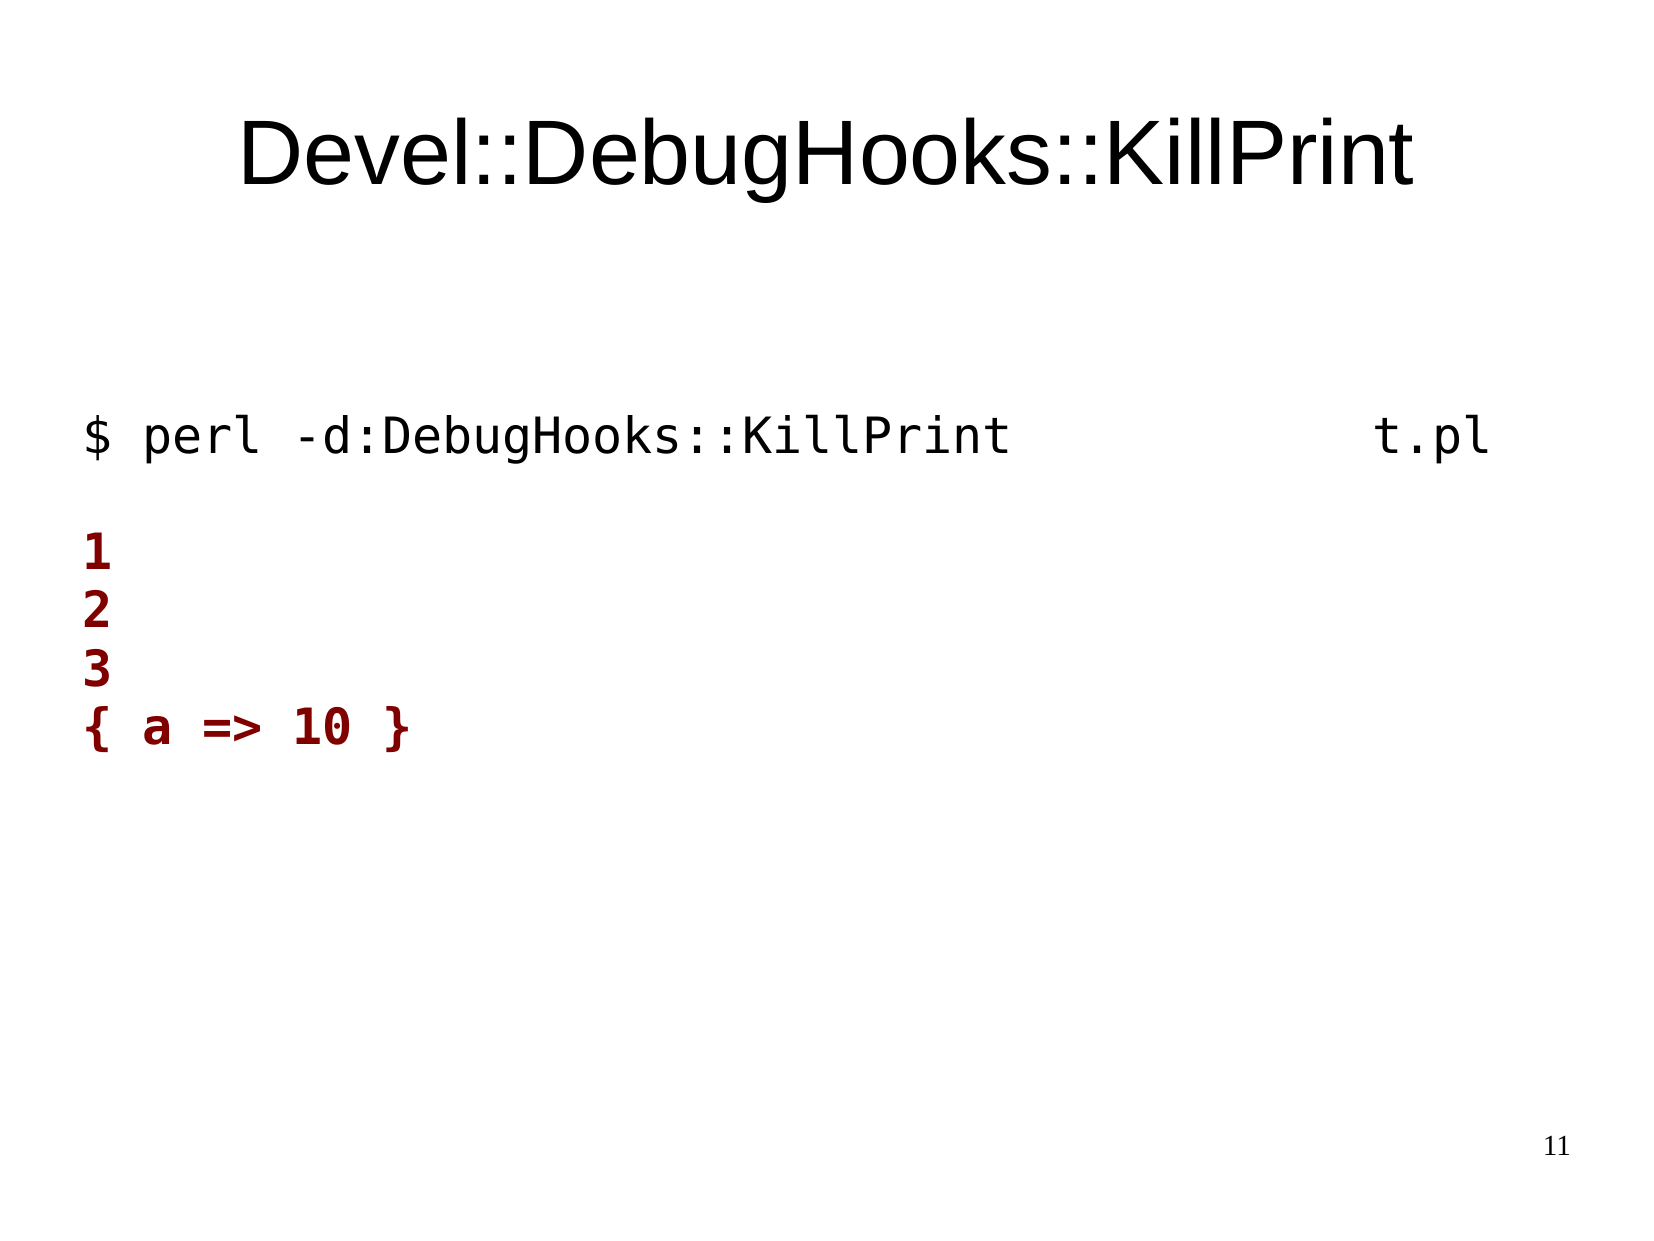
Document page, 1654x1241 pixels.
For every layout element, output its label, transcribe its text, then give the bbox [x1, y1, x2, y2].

subtitle $ perl -d:DebugHooks::KillPrint t.pl 1 2 3 { a => 10 } [82, 290, 1571, 1158]
title Devel::DebugHooks::KillPrint [82, 49, 1571, 257]
